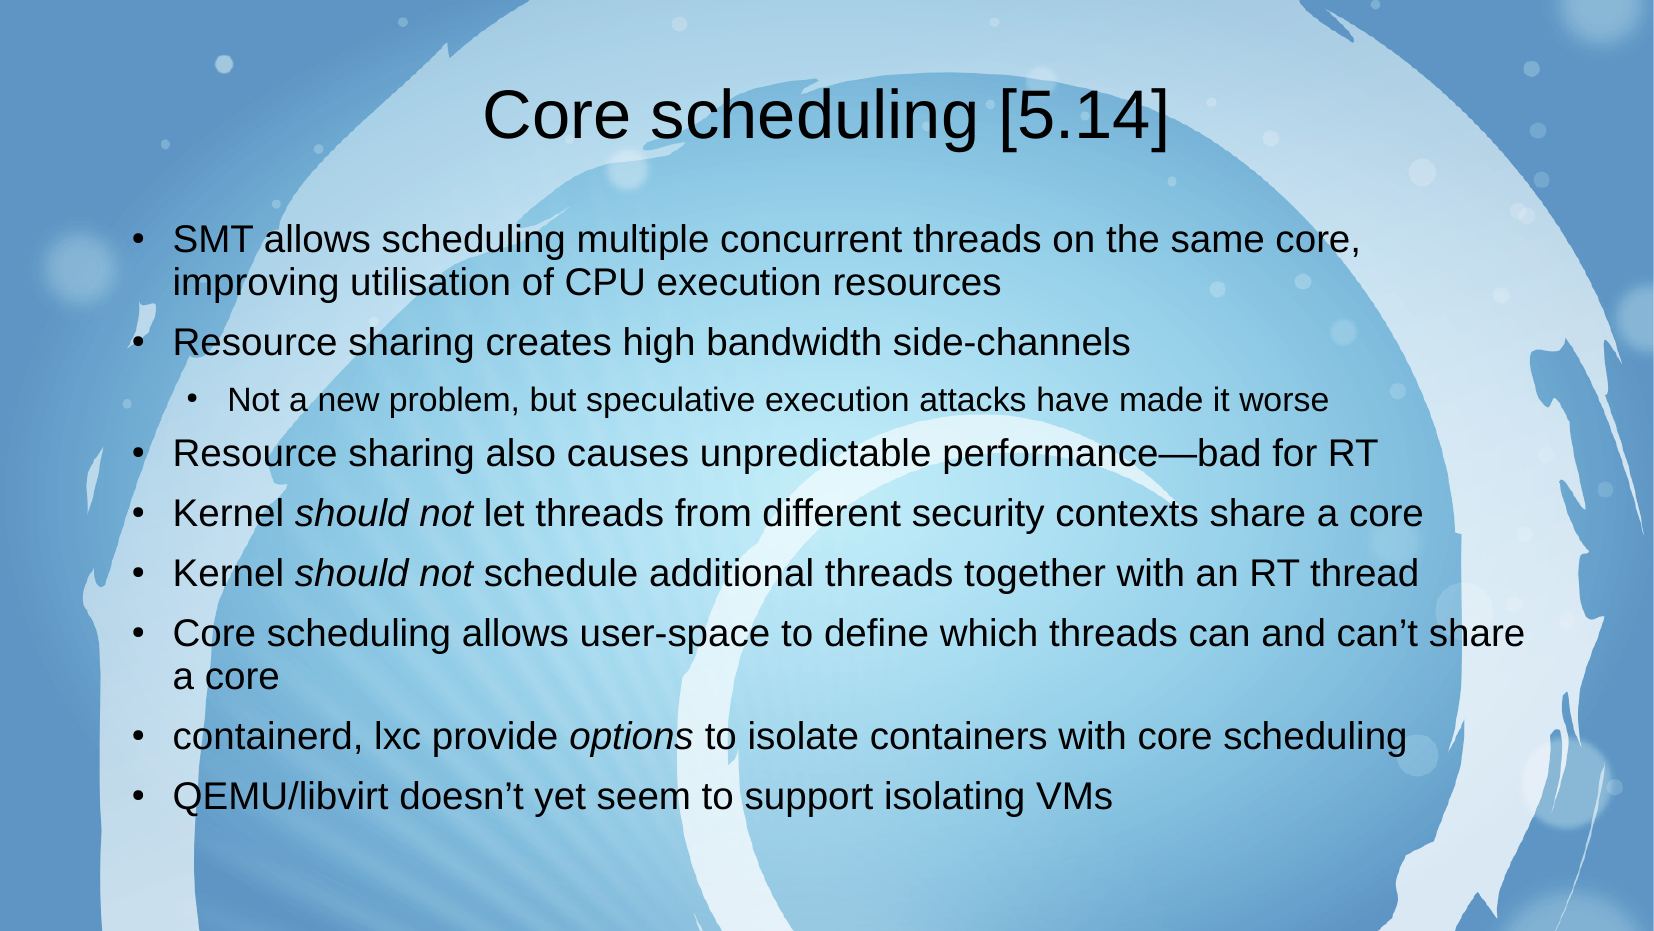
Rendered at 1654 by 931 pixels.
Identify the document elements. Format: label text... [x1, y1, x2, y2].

list SMT allows scheduling multiple concurrent threads on the same core, improving utilisation of CPU execution resources Resource sharing creates high bandwidth side-channels Not a new problem, but speculative execution attacks have made it worse Resource sharing also causes unpredictable performance—bad for RT Kernel should not let threads from different security contexts share a core Kernel should not schedule additional threads together with an RT thread Core scheduling allows user-space to define which threads can and can’t share a core containerd, lxc provide options to isolate containers with core scheduling QEMU/libvirt doesn’t yet seem to support isolating VMs [118, 217, 1536, 832]
title Core scheduling [5.14] [118, 37, 1536, 193]
picture [0, 0, 1654, 931]
